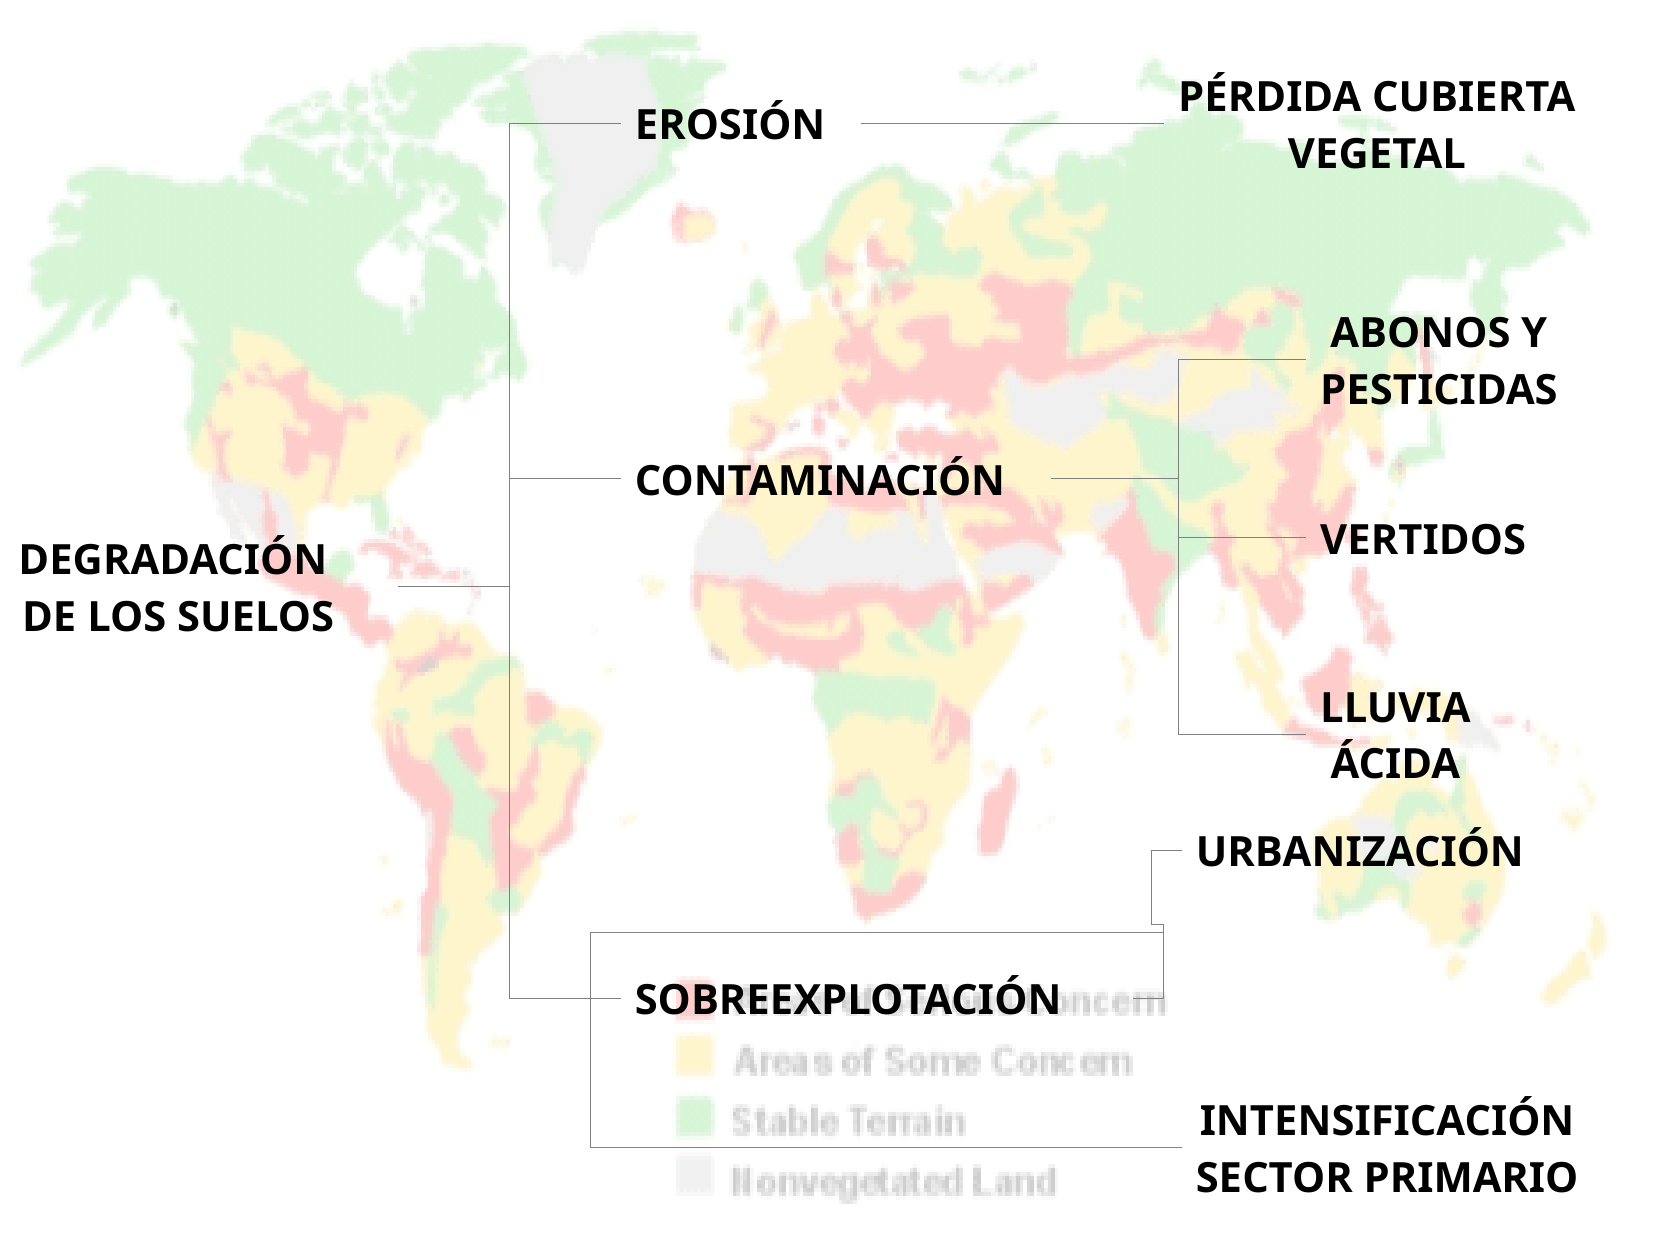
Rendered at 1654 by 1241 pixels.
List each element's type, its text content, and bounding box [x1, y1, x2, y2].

text_box INTENSIFICACIÓN SECTOR PRIMARIO [1181, 1083, 1646, 1198]
text_box SOBREEXPLOTACIÓN [620, 962, 1134, 1027]
text_box URBANIZACIÓN [1181, 814, 1571, 880]
text_box EROSIÓN [620, 87, 862, 152]
text_box ABONOS Y PESTICIDAS [1305, 295, 1612, 410]
text_box DEGRADACIÓN DE LOS SUELOS [3, 522, 399, 637]
text_box PÉRDIDA CUBIERTA VEGETAL [1163, 59, 1645, 173]
text_box VERTIDOS [1305, 501, 1571, 567]
text_box LLUVIA ÁCIDA [1305, 669, 1501, 784]
picture [0, 0, 1654, 1241]
text_box CONTAMINACIÓN [620, 442, 1052, 508]
